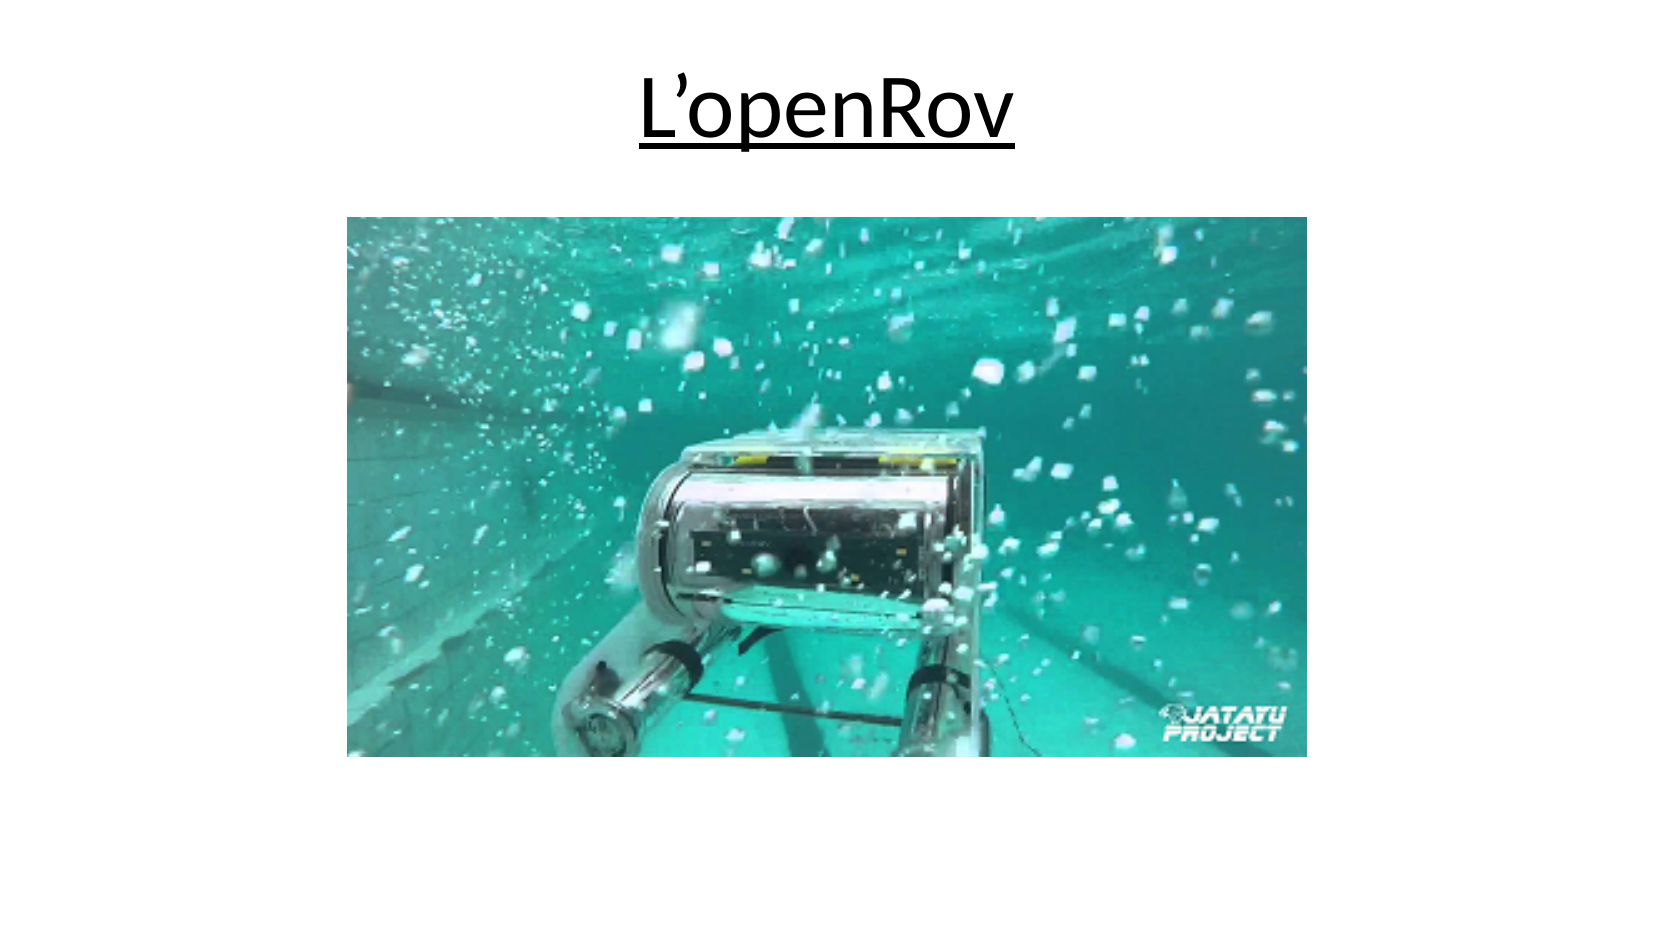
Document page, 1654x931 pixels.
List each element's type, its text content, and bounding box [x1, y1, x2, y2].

picture [347, 217, 1307, 758]
title L’openRov [82, 37, 1571, 193]
